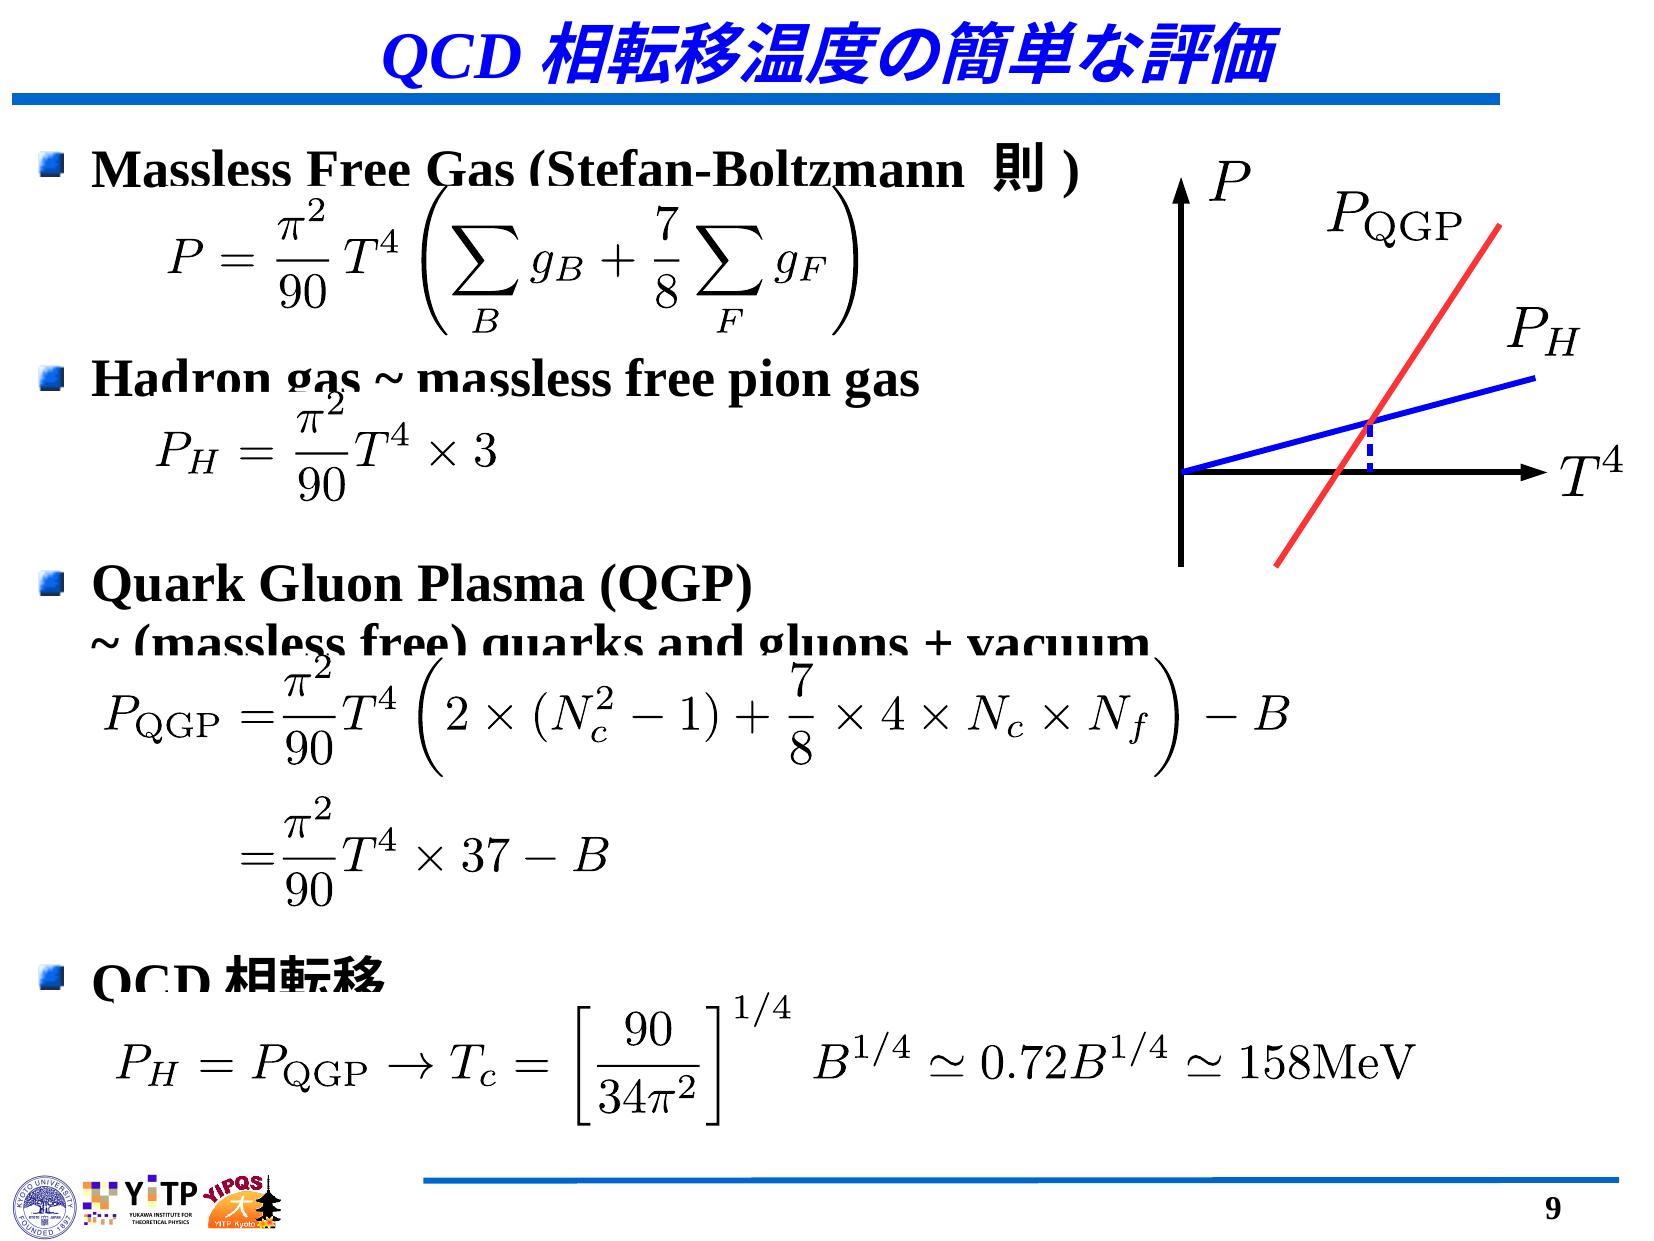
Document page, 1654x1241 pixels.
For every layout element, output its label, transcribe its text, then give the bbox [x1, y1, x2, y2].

title QCD相転移温度の簡単な評価 [0, 0, 1654, 99]
picture [11, 1170, 281, 1241]
text_box [1206, 160, 1252, 201]
list Massless Free Gas (Stefan-Boltzmann 則) Hadron gas ~ massless free pion gas Quark Gluon Plasma (QGP) ~ (massless free) quarks and gluons + vacuum QCD相転移 [20, 124, 1621, 1137]
text_box [1504, 307, 1583, 356]
text_box [1559, 444, 1625, 497]
text_box [113, 992, 1418, 1126]
text_box [153, 391, 498, 502]
text_box [101, 654, 1292, 907]
text_box [1324, 191, 1465, 249]
text_box [165, 185, 870, 336]
